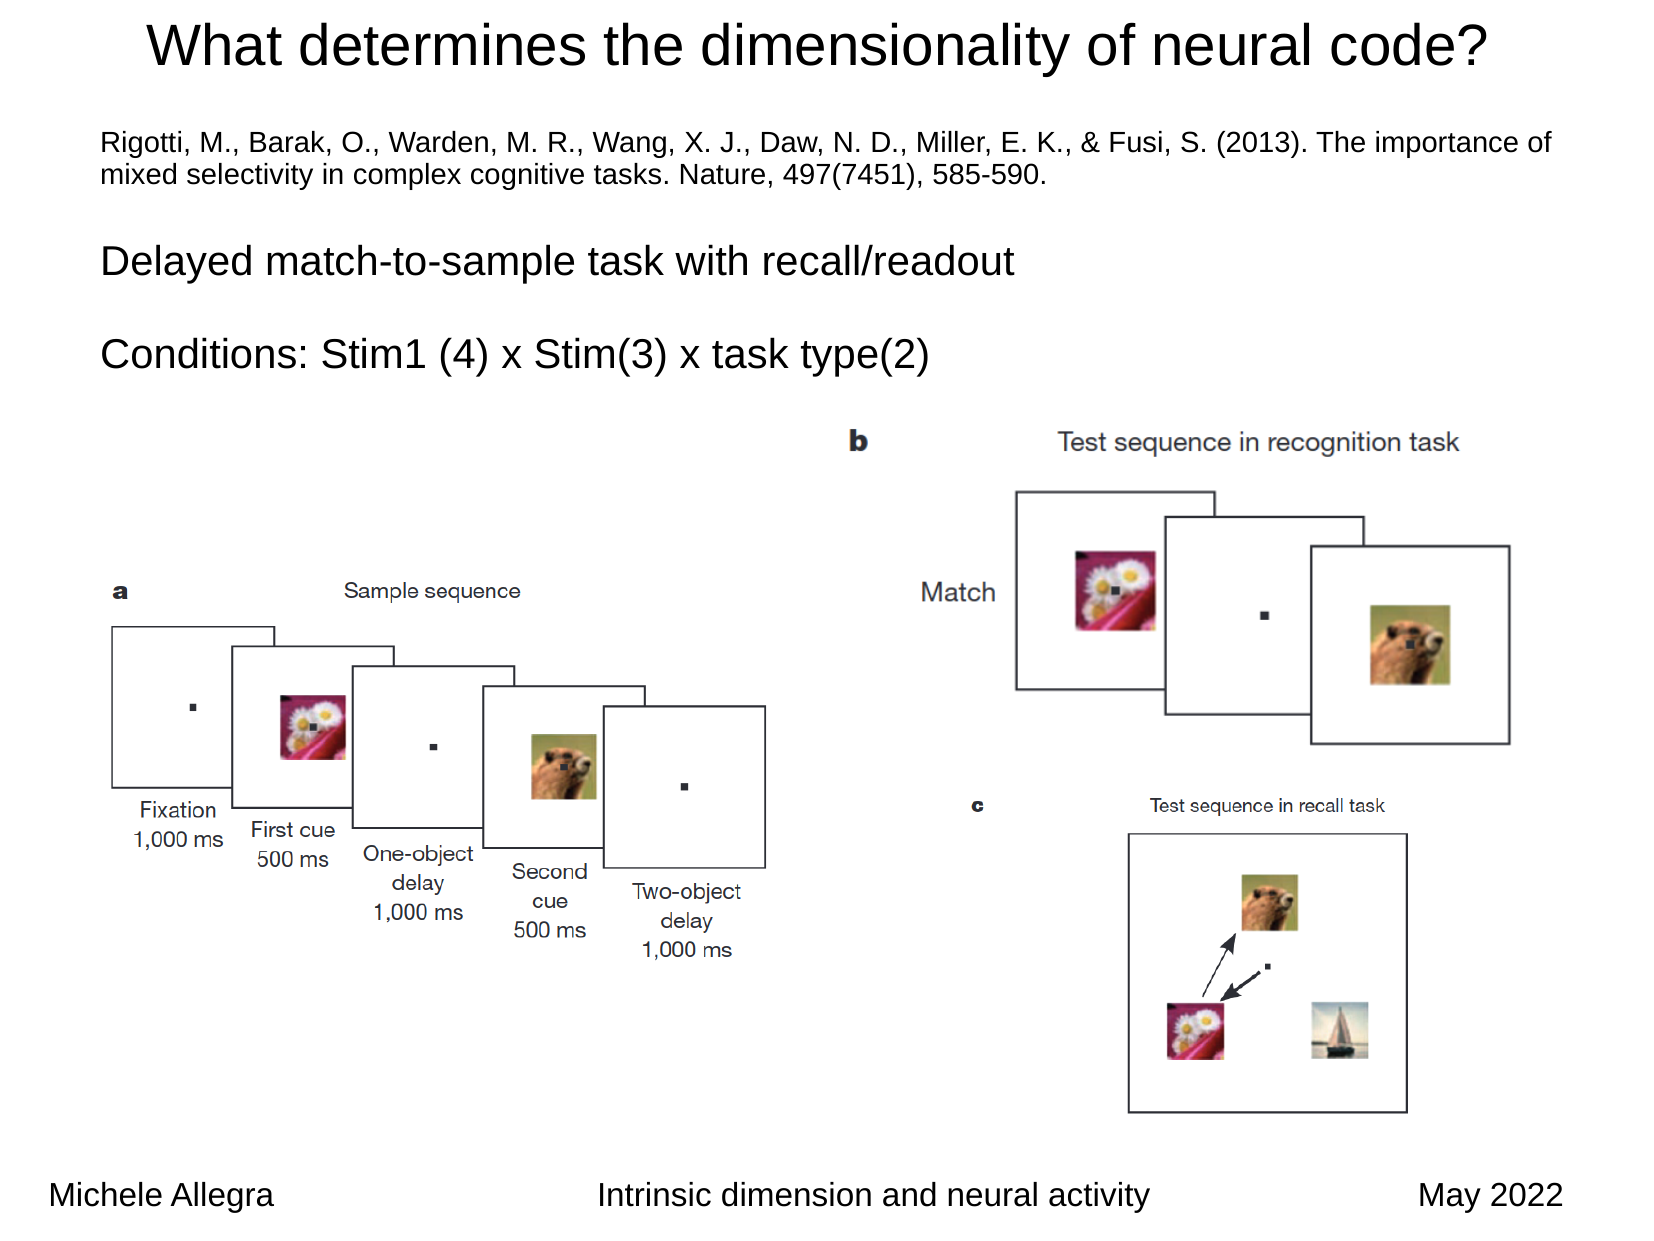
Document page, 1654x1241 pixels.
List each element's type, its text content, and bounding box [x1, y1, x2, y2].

title What determines the dimensionality of neural code? [82, 0, 1571, 96]
picture [947, 779, 1431, 1120]
picture [95, 406, 1644, 972]
text_box Rigotti, M., Barak, O., Warden, M. R., Wang, X. J., Daw, N. D., Miller, E. K., & Fusi, S. (2013). The importance of mixed selectivity in complex cognitive tasks. Nature, 497(7451), 585-590. Delayed match-to-sample task with recall/readout Conditions: Stim1 (4) x Stim(3) x task type(2) [85, 118, 1582, 478]
text_box Michele Allegra Intrinsic dimension and neural activity May 2022 [33, 1168, 1603, 1221]
